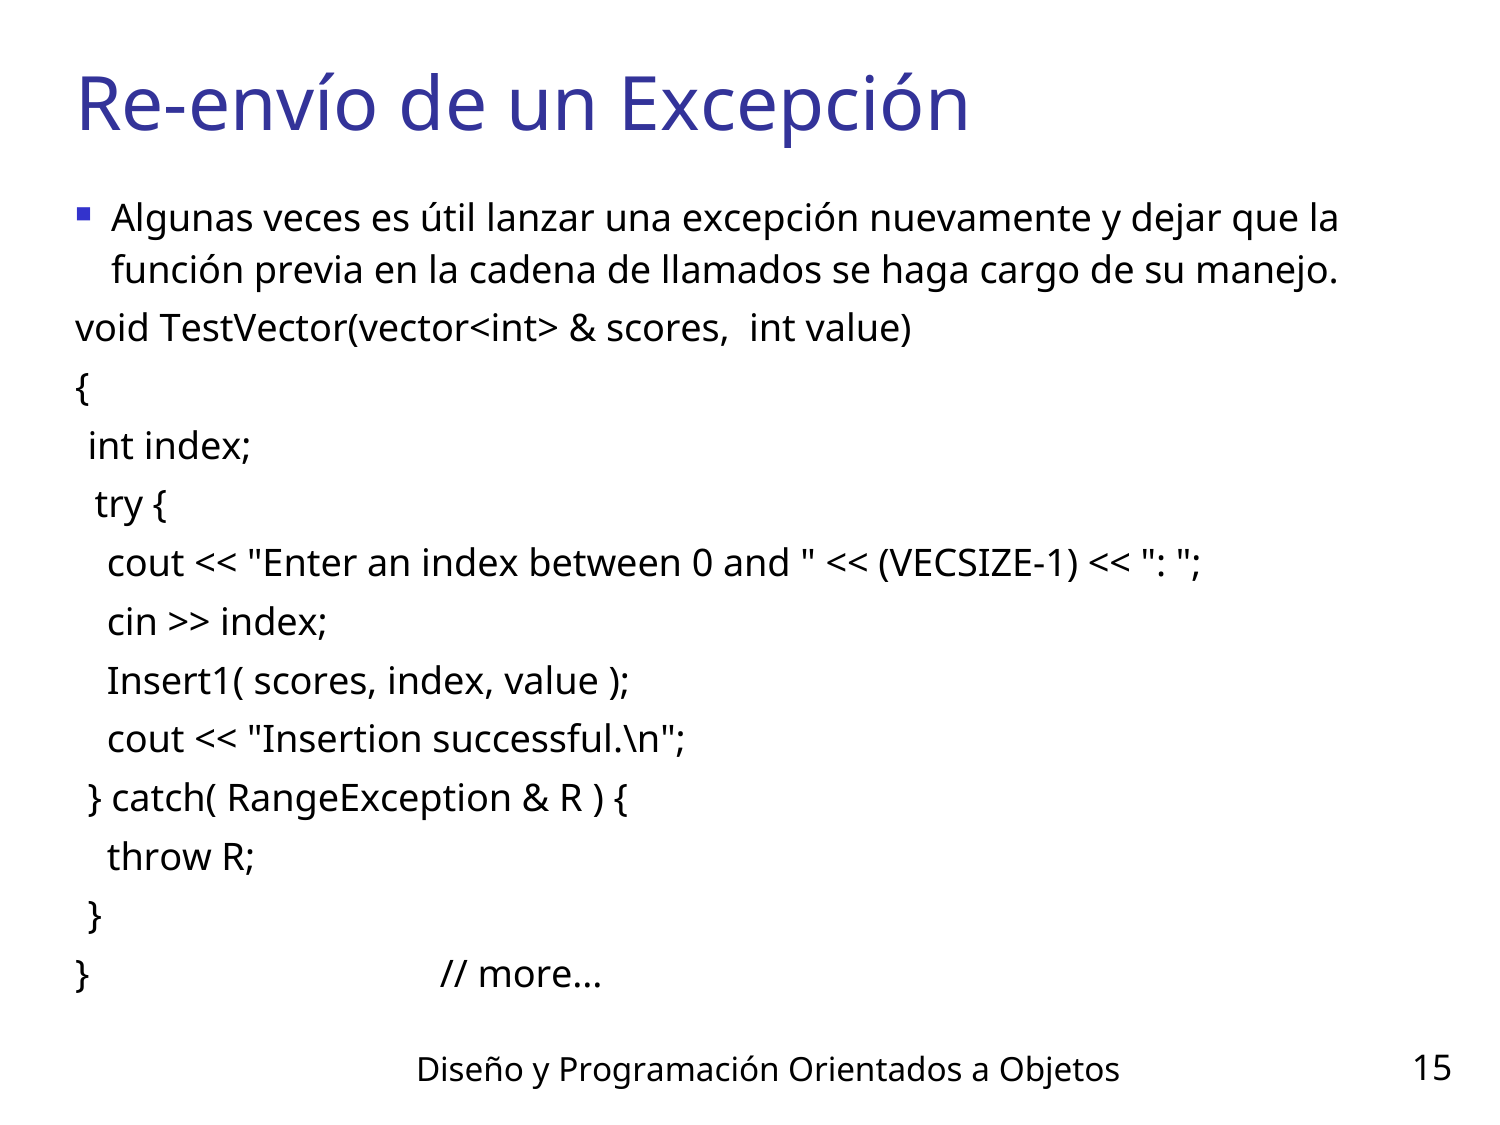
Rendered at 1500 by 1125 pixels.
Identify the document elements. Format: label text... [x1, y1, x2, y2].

title Re-envío de un Excepción [75, 19, 1466, 183]
list Algunas veces es útil lanzar una excepción nuevamente y dejar que la función previa en la cadena de llamados se haga cargo de su manejo. void TestVector(vector<int> & scores, int value)‏ { int index; try { cout << "Enter an index between 0 and " << (VECSIZE-1) << ": "; cin >> index; Insert1( scores, index, value ); cout << "Insertion successful.\n"; } catch( RangeException & R ) { throw R; } } // more... [75, 191, 1463, 1013]
